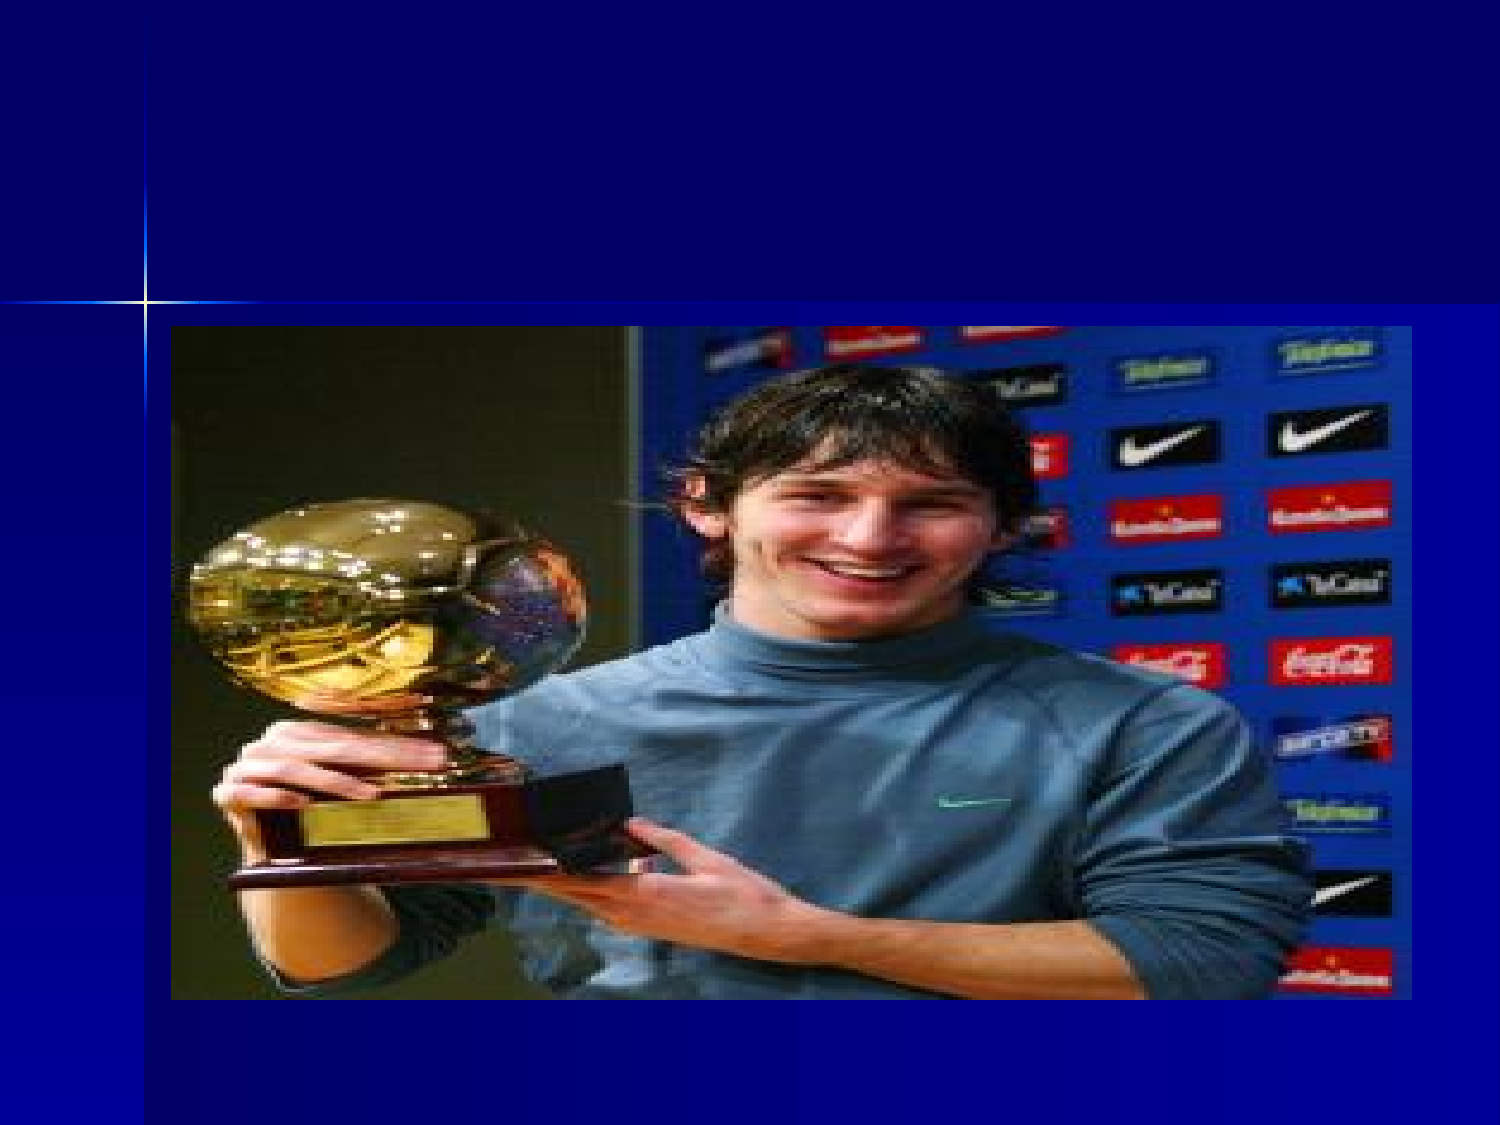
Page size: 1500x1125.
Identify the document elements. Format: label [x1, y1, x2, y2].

picture [171, 326, 1412, 1000]
